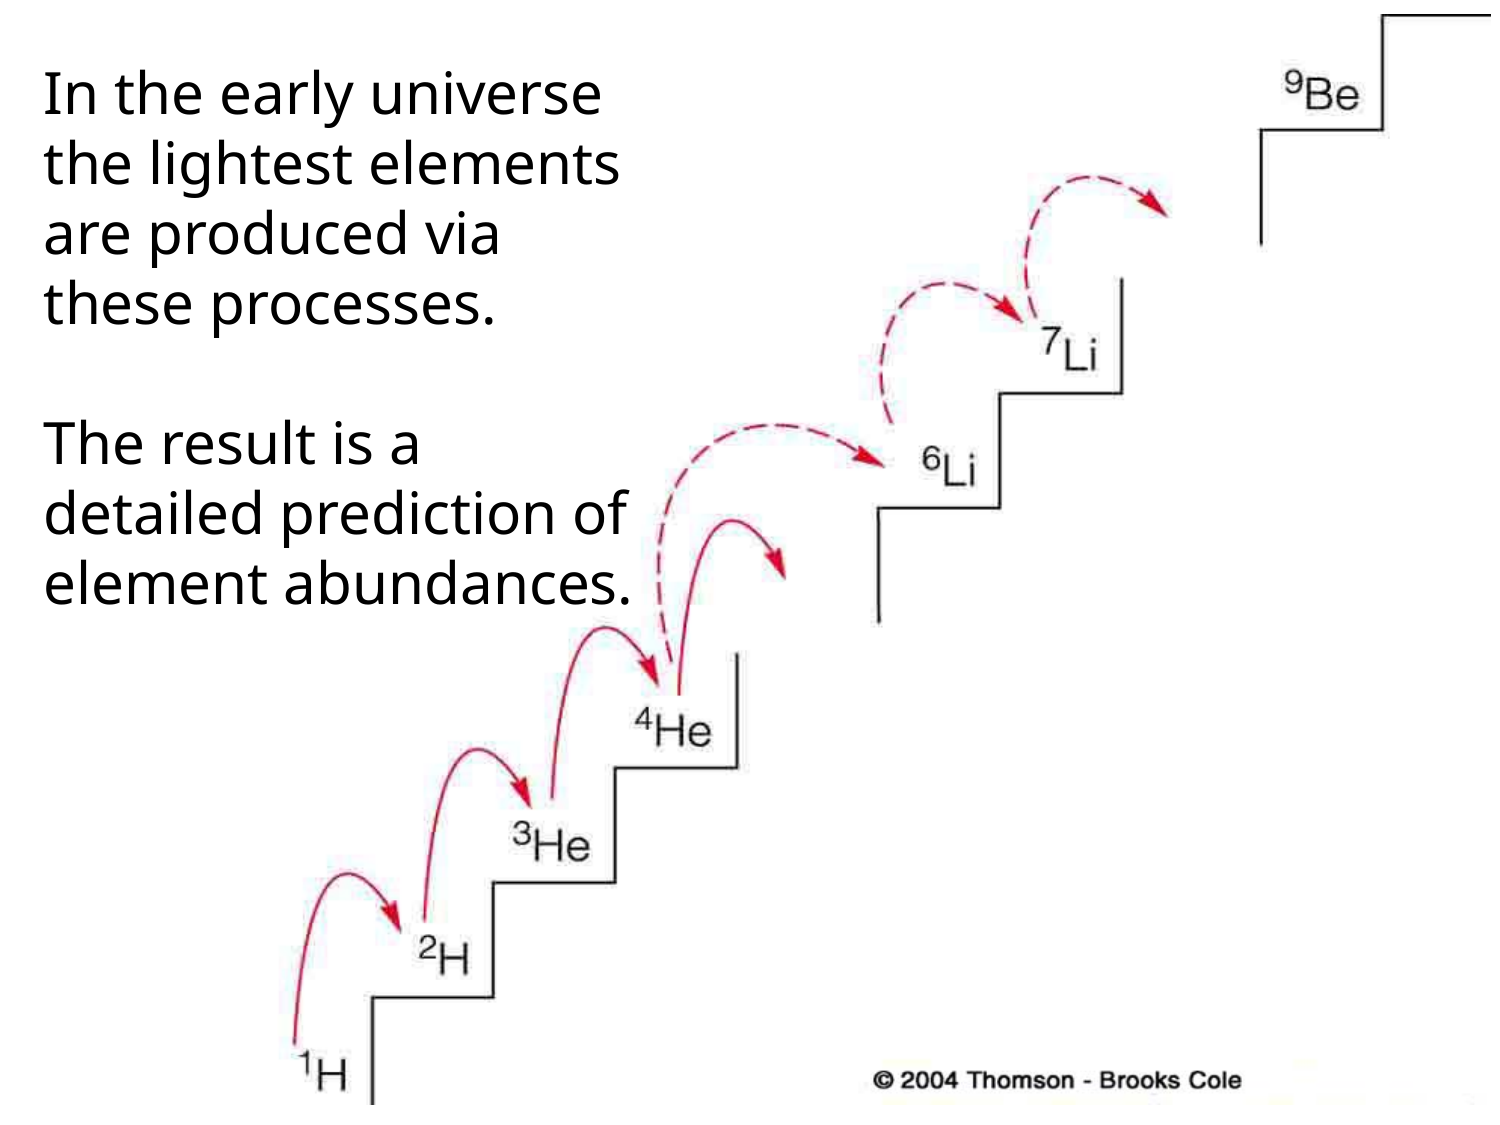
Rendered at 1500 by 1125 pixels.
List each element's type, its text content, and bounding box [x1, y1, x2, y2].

picture [255, 14, 1491, 1105]
text_box In the early universe the lightest elements are produced via these processes. The result is a detailed prediction of element abundances. [29, 48, 667, 694]
